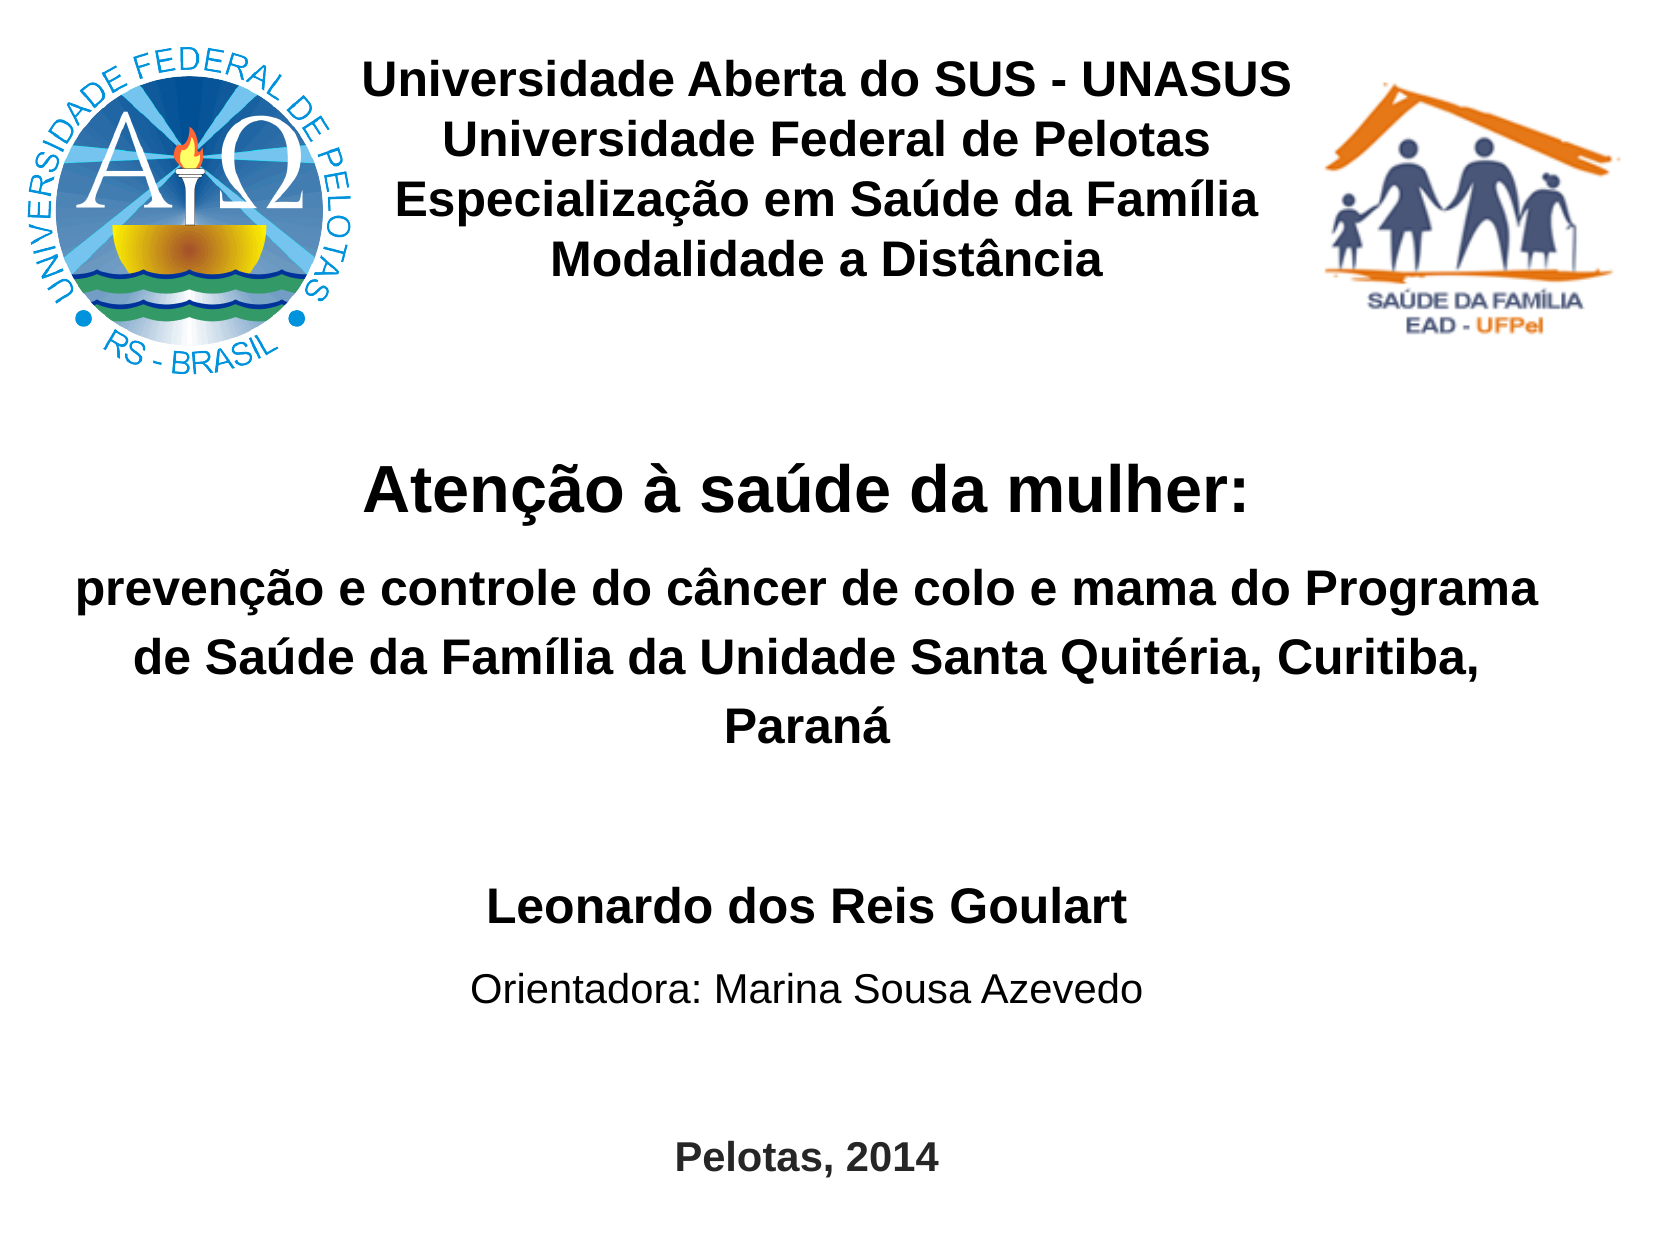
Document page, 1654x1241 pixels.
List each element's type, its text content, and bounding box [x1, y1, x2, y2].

picture [176, 364, 186, 371]
title Universidade Aberta do SUS - UNASUS Universidade Federal de Pelotas Especialização em Saúde da Família Modalidade a Distância [351, 46, 1571, 260]
picture [330, 219, 348, 234]
picture [196, 354, 207, 361]
subtitle Atenção à saúde da mulher: prevenção e controle do câncer de colo e mama do Programa de Saúde da Família da Unidade Santa Quitéria, Curitiba, Paraná Leonardo dos Reis Goulart Orientadora: Marina Sousa Azevedo Pelotas, 2014 [74, 321, 1563, 1192]
picture [27, 46, 351, 375]
picture [1311, 75, 1627, 347]
picture [184, 50, 195, 67]
picture [177, 354, 186, 361]
